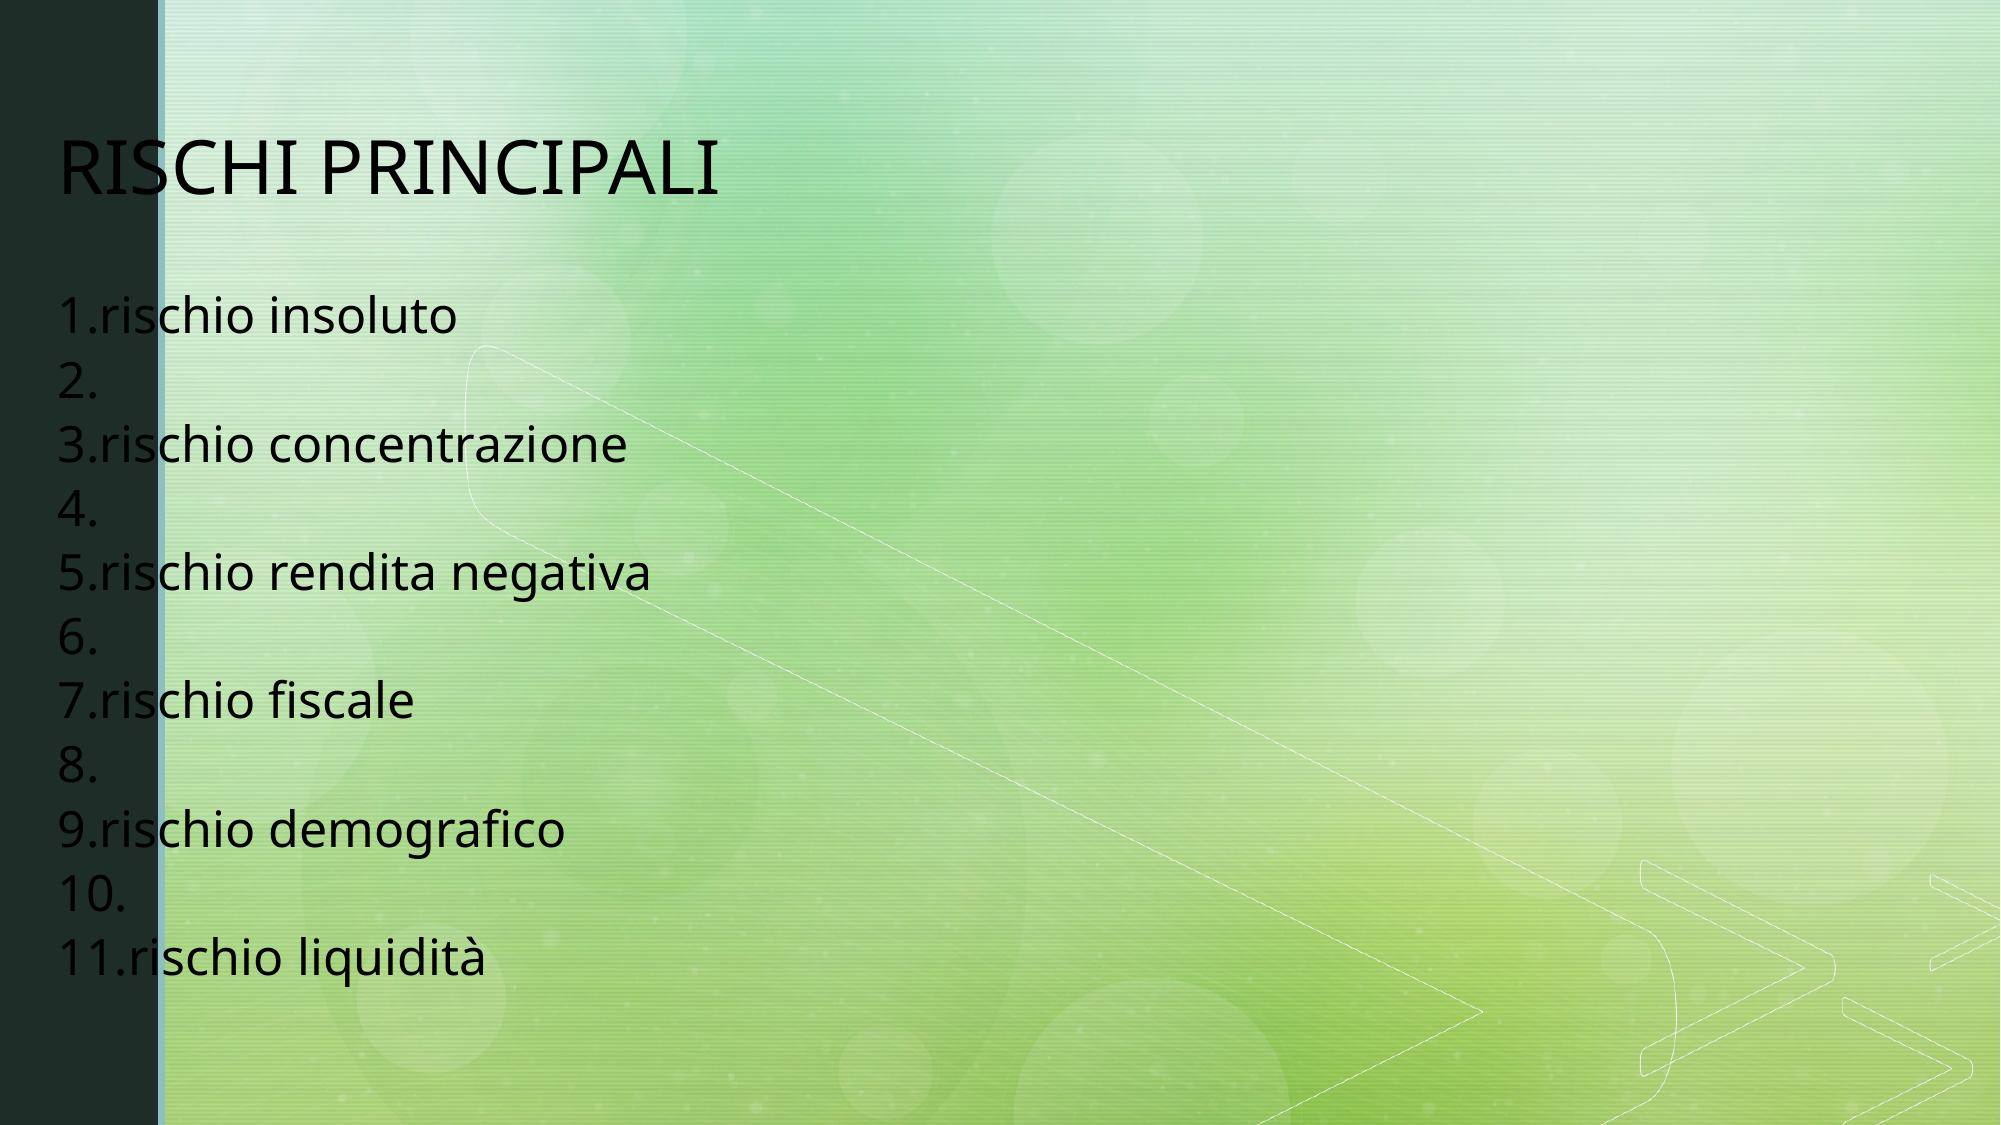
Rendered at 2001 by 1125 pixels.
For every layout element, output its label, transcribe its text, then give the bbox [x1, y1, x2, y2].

text_box RISCHI PRINCIPALI rischio insoluto rischio concentrazione rischio rendita negativa rischio fiscale rischio demografico rischio liquidità [42, 35, 1958, 1037]
